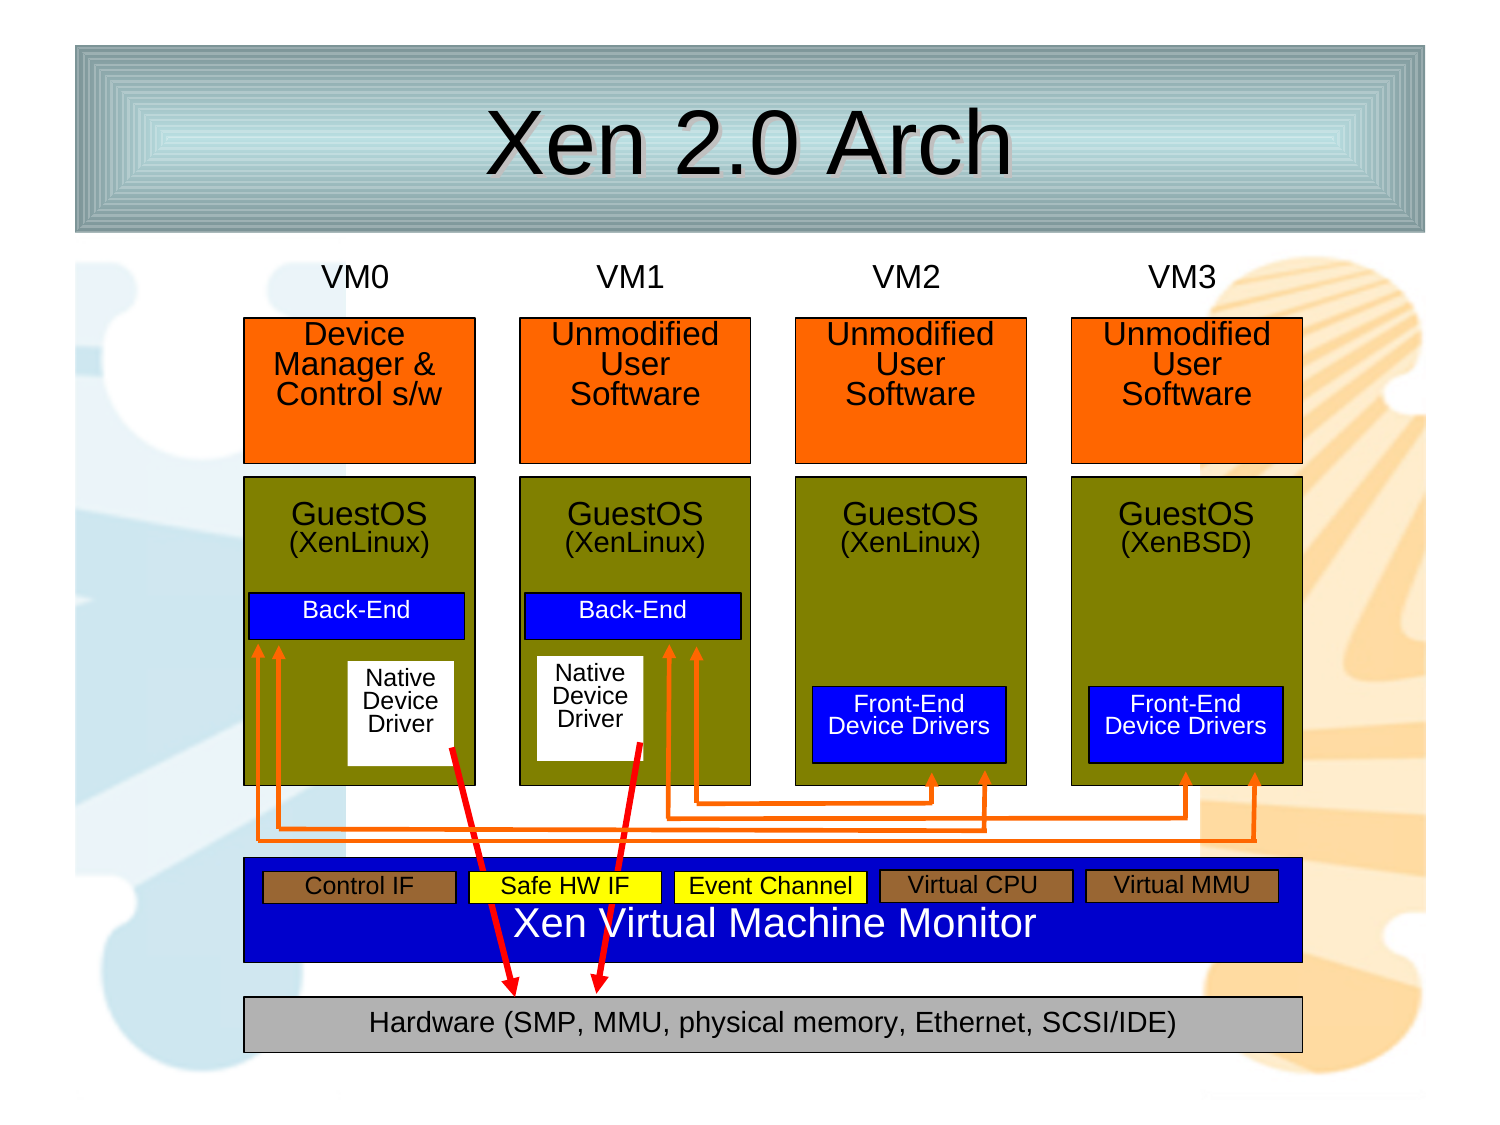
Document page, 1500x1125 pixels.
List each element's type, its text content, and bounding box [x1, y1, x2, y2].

text_box VM1 [581, 257, 680, 313]
text_box [260, 651, 276, 786]
text_box Xen Virtual Machine Monitor [498, 899, 1052, 965]
text_box [243, 857, 498, 963]
text_box Native Device Driver [347, 661, 454, 767]
text_box Native Device Driver [537, 656, 644, 761]
text_box Virtual CPU [880, 870, 1073, 903]
text_box VM3 [1132, 257, 1232, 313]
text_box VM2 [857, 257, 957, 313]
text_box GuestOS (XenLinux) [825, 493, 997, 584]
text_box [243, 996, 1303, 1053]
text_box Safe HW IF [469, 871, 662, 904]
picture [75, 237, 346, 1100]
text_box [795, 476, 1027, 786]
text_box [795, 318, 1027, 464]
text_box [1071, 318, 1303, 464]
text_box [1071, 476, 1303, 786]
text_box Front-End Device Drivers [812, 686, 1007, 764]
text_box Unmodified User Software [1087, 314, 1287, 450]
picture [260, 786, 346, 839]
text_box Back-End [525, 592, 741, 651]
text_box Virtual MMU [1085, 870, 1279, 903]
text_box GuestOS (XenLinux) [550, 493, 721, 584]
text_box [671, 651, 694, 786]
text_box Control IF [263, 871, 456, 904]
text_box [519, 318, 751, 464]
picture [1200, 233, 1426, 1100]
text_box Back-End [248, 592, 465, 651]
text_box [243, 476, 475, 786]
text_box GuestOS (XenLinux) [274, 493, 445, 584]
text_box Event Channel [674, 871, 868, 899]
text_box Hardware (SMP, MMU, physical memory, Ethernet, SCSI/IDE) [248, 1008, 1298, 1041]
text_box VM0 [305, 257, 405, 313]
text_box Device Manager & Control s/w [257, 314, 461, 450]
text_box [243, 318, 475, 464]
text_box GuestOS (XenBSD) [1102, 493, 1271, 584]
picture [281, 786, 346, 826]
text_box [622, 857, 1303, 963]
text_box Unmodified User Software [536, 314, 735, 450]
text_box Front-End Device Drivers [1089, 686, 1283, 764]
title Xen 2.0 Arch [75, 45, 1426, 233]
picture [1200, 786, 1252, 839]
text_box [519, 476, 751, 786]
text_box Unmodified User Software [811, 314, 1010, 450]
text_box [483, 857, 616, 871]
